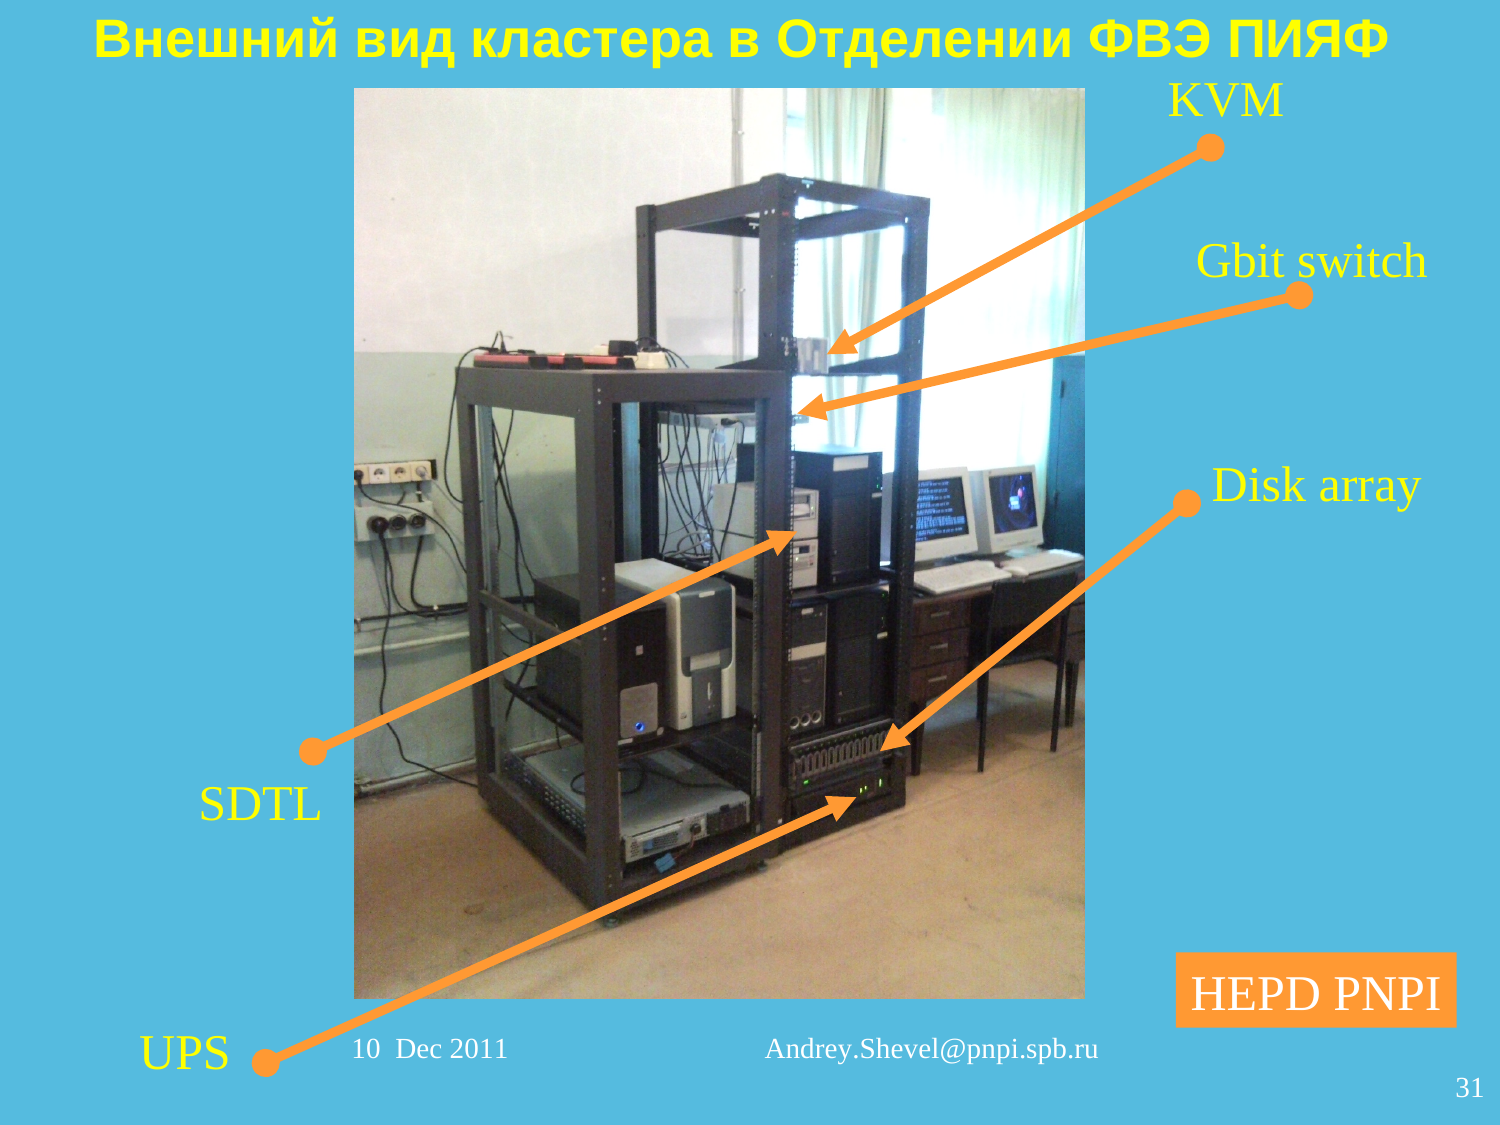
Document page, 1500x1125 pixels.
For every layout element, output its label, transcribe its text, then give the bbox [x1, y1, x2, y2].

text_box Disk array [1196, 444, 1437, 520]
text_box UPS [124, 1011, 246, 1087]
text_box KVM [1152, 77, 1300, 135]
title Внешний вид кластера в Отделении ФВЭ ПИЯФ [67, 0, 1418, 77]
text_box Gbit switch [1181, 219, 1444, 296]
text_box SDTL [183, 763, 338, 839]
picture [354, 88, 1085, 999]
text_box HEPD PNPI [1175, 952, 1457, 1028]
